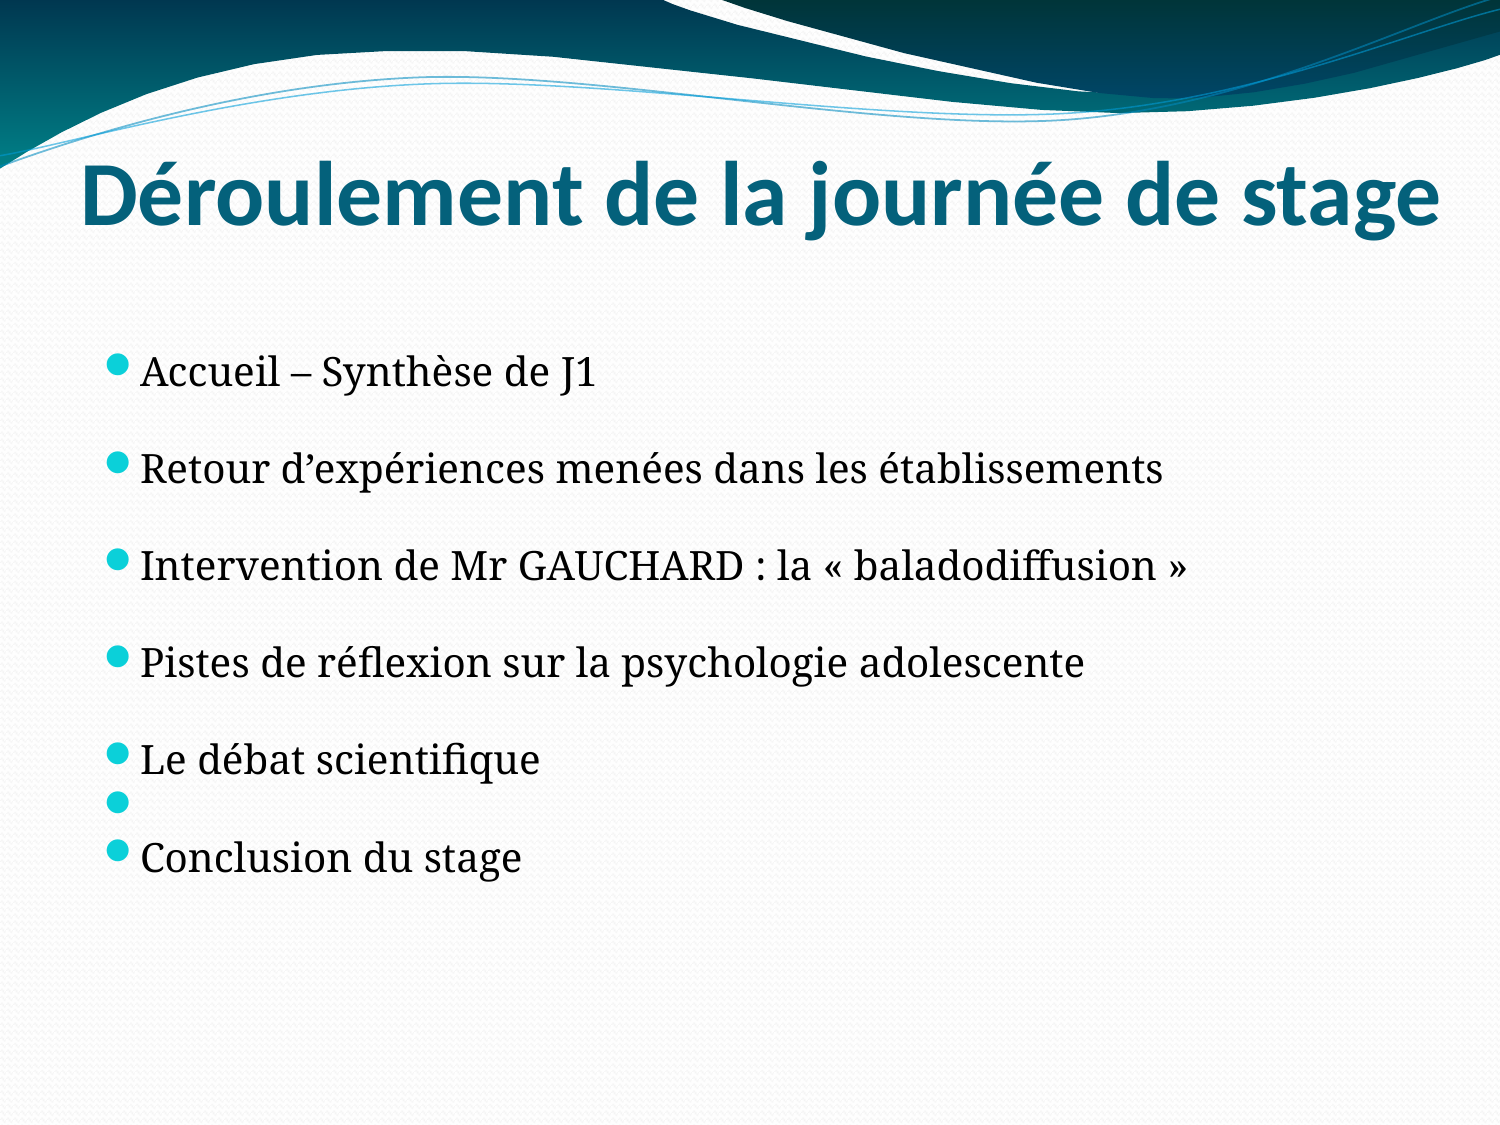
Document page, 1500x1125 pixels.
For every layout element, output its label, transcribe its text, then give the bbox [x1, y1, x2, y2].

list Accueil – Synthèse de J1 Retour d’expériences menées dans les établissements Intervention de Mr GAUCHARD : la « baladodiffusion » Pistes de réflexion sur la psychologie adolescente Le débat scientifique Conclusion du stage [88, 338, 1439, 894]
title Déroulement de la journée de stage [64, 66, 1459, 244]
